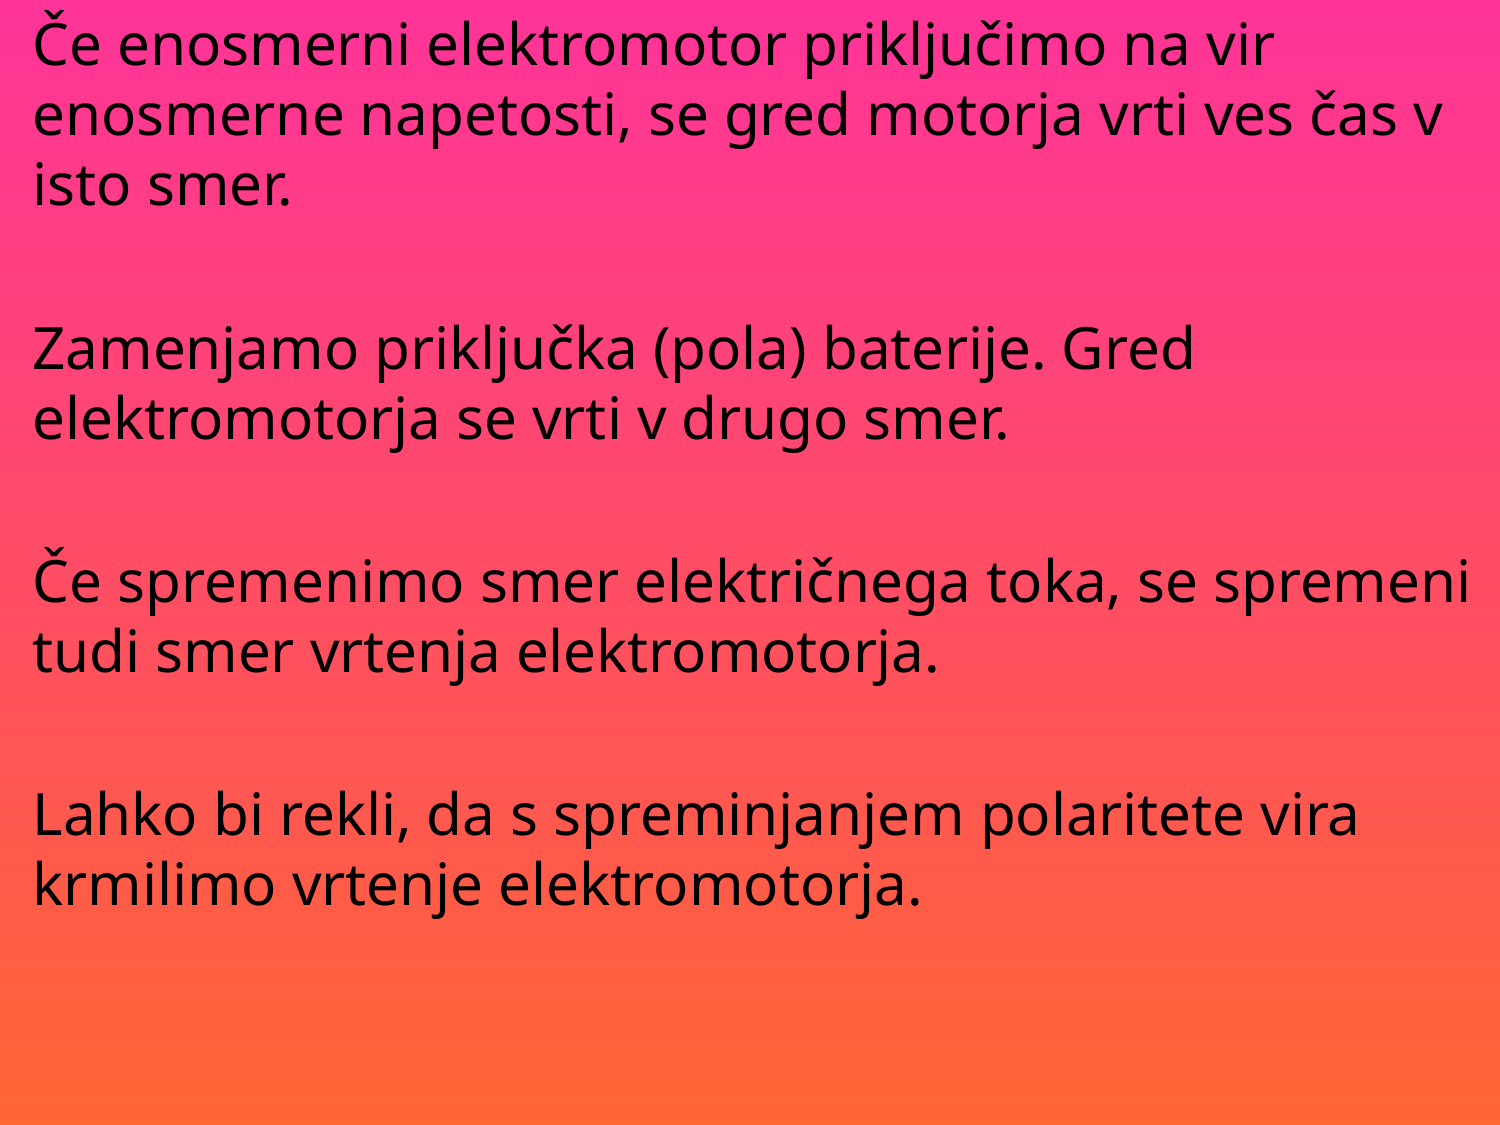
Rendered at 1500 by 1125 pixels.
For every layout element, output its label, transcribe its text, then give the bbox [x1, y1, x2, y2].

subtitle Če enosmerni elektromotor priključimo na vir enosmerne napetosti, se gred motorja vrti ves čas v isto smer. Zamenjamo priključka (pola) baterije. Gred elektromotorja se vrti v drugo smer. Če spremenimo smer električnega toka, se spremeni tudi smer vrtenja elektromotorja. Lahko bi rekli, da s spreminjanjem polaritete vira krmilimo vrtenje elektromotorja. [17, 0, 1500, 1125]
